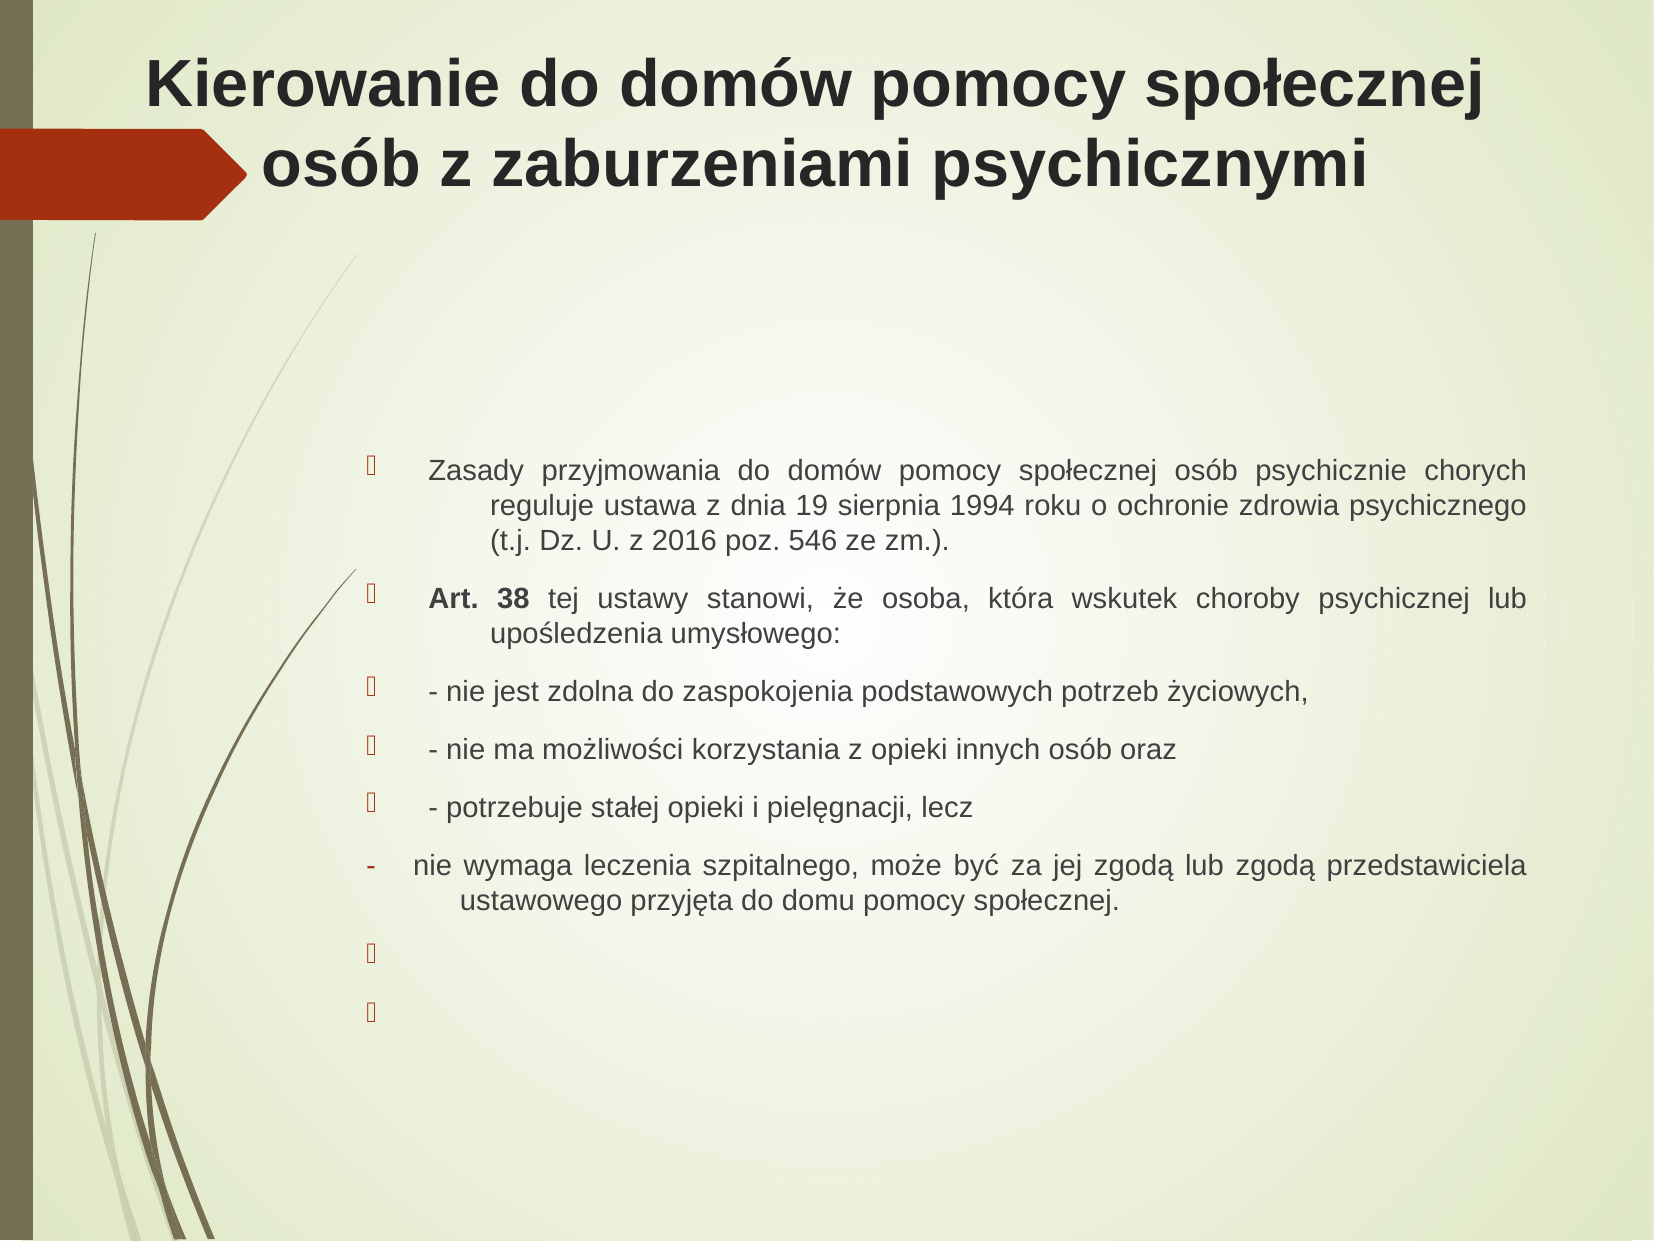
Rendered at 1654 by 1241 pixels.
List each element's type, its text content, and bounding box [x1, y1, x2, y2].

title Kierowanie do domów pomocy społecznej osób z zaburzeniami psychicznymi [60, 32, 1571, 363]
list Zasady przyjmowania do domów pomocy społecznej osób psychicznie chorych reguluje ustawa z dnia 19 sierpnia 1994 roku o ochronie zdrowia psychicznego (t.j. Dz. U. z 2016 poz. 546 ze zm.). Art. 38 tej ustawy stanowi, że osoba, która wskutek choroby psychicznej lub upośledzenia umysłowego: - nie jest zdolna do zaspokojenia podstawowych potrzeb życiowych, - nie ma możliwości korzystania z opieki innych osób oraz - potrzebuje stałej opieki i pielęgnacji, lecz nie wymaga leczenia szpitalnego, może być za jej zgodą lub zgodą przedstawiciela ustawowego przyjęta do domu pomocy społecznej. [351, 385, 1544, 1069]
